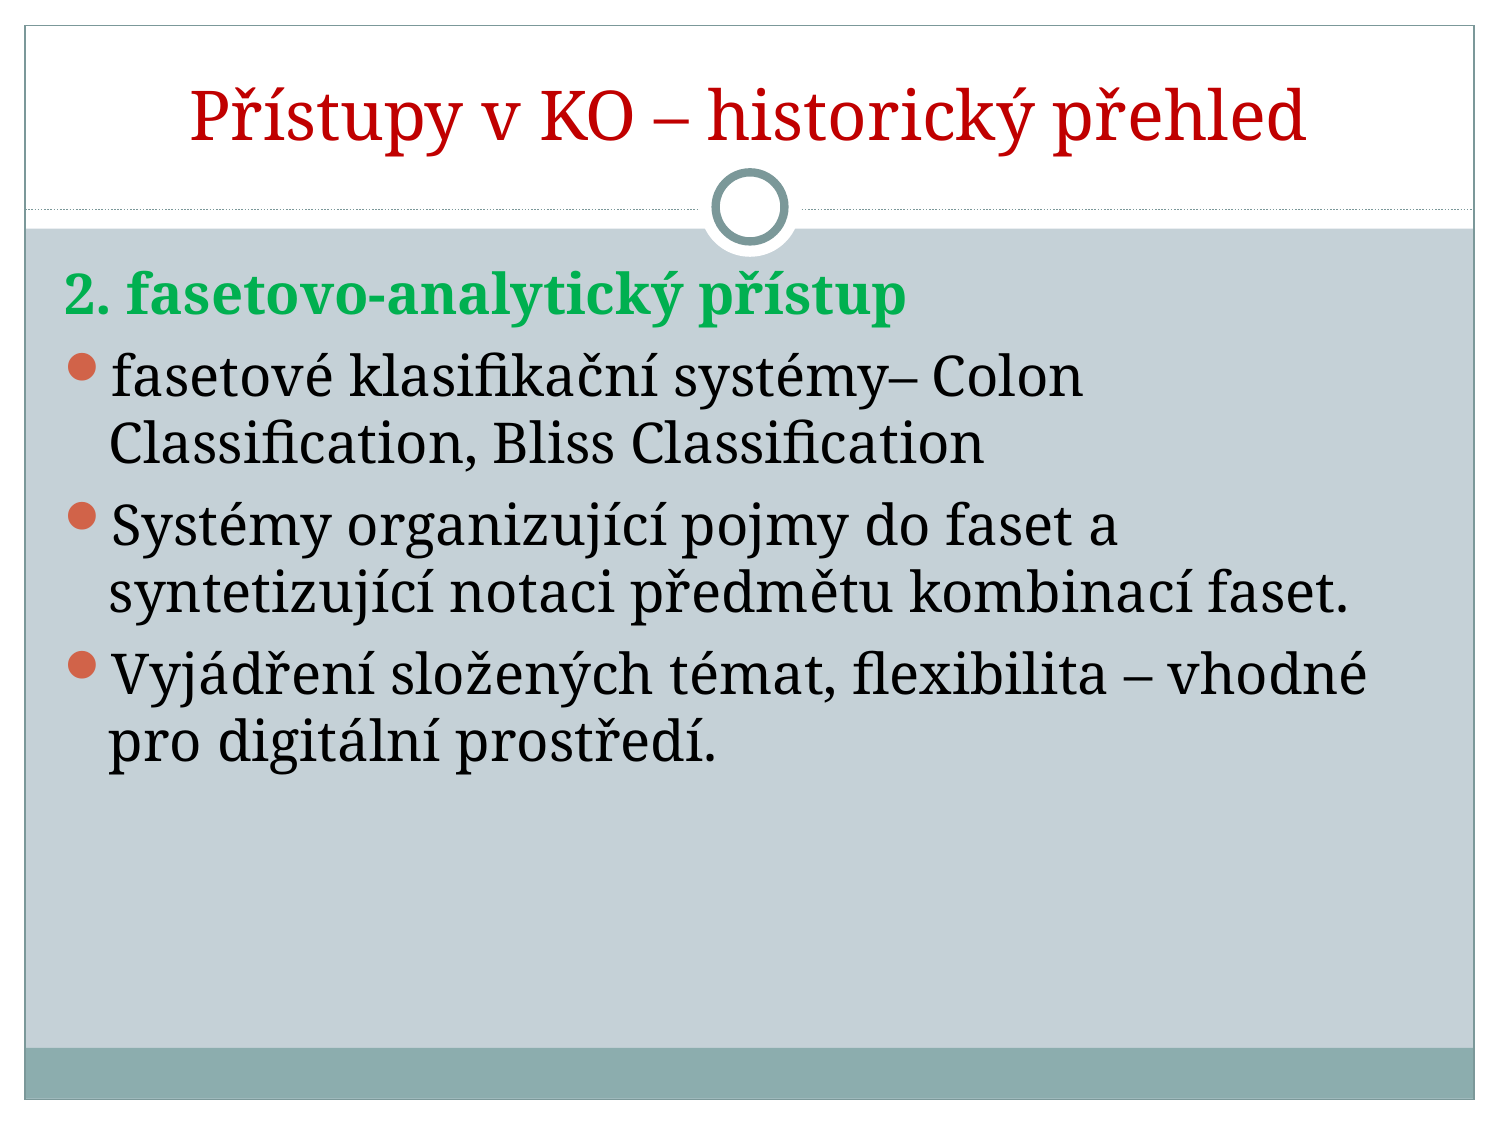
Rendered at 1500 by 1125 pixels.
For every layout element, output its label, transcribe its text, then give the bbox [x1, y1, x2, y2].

title Přístupy v KO – historický přehled [49, 37, 1450, 162]
list 2. fasetovo-analytický přístup fasetové klasifikační systémy– Colon Classification, Bliss Classification Systémy organizující pojmy do faset a syntetizující notaci předmětu kombinací faset. Vyjádření složených témat, flexibilita – vhodné pro digitální prostředí. [49, 250, 1445, 1001]
